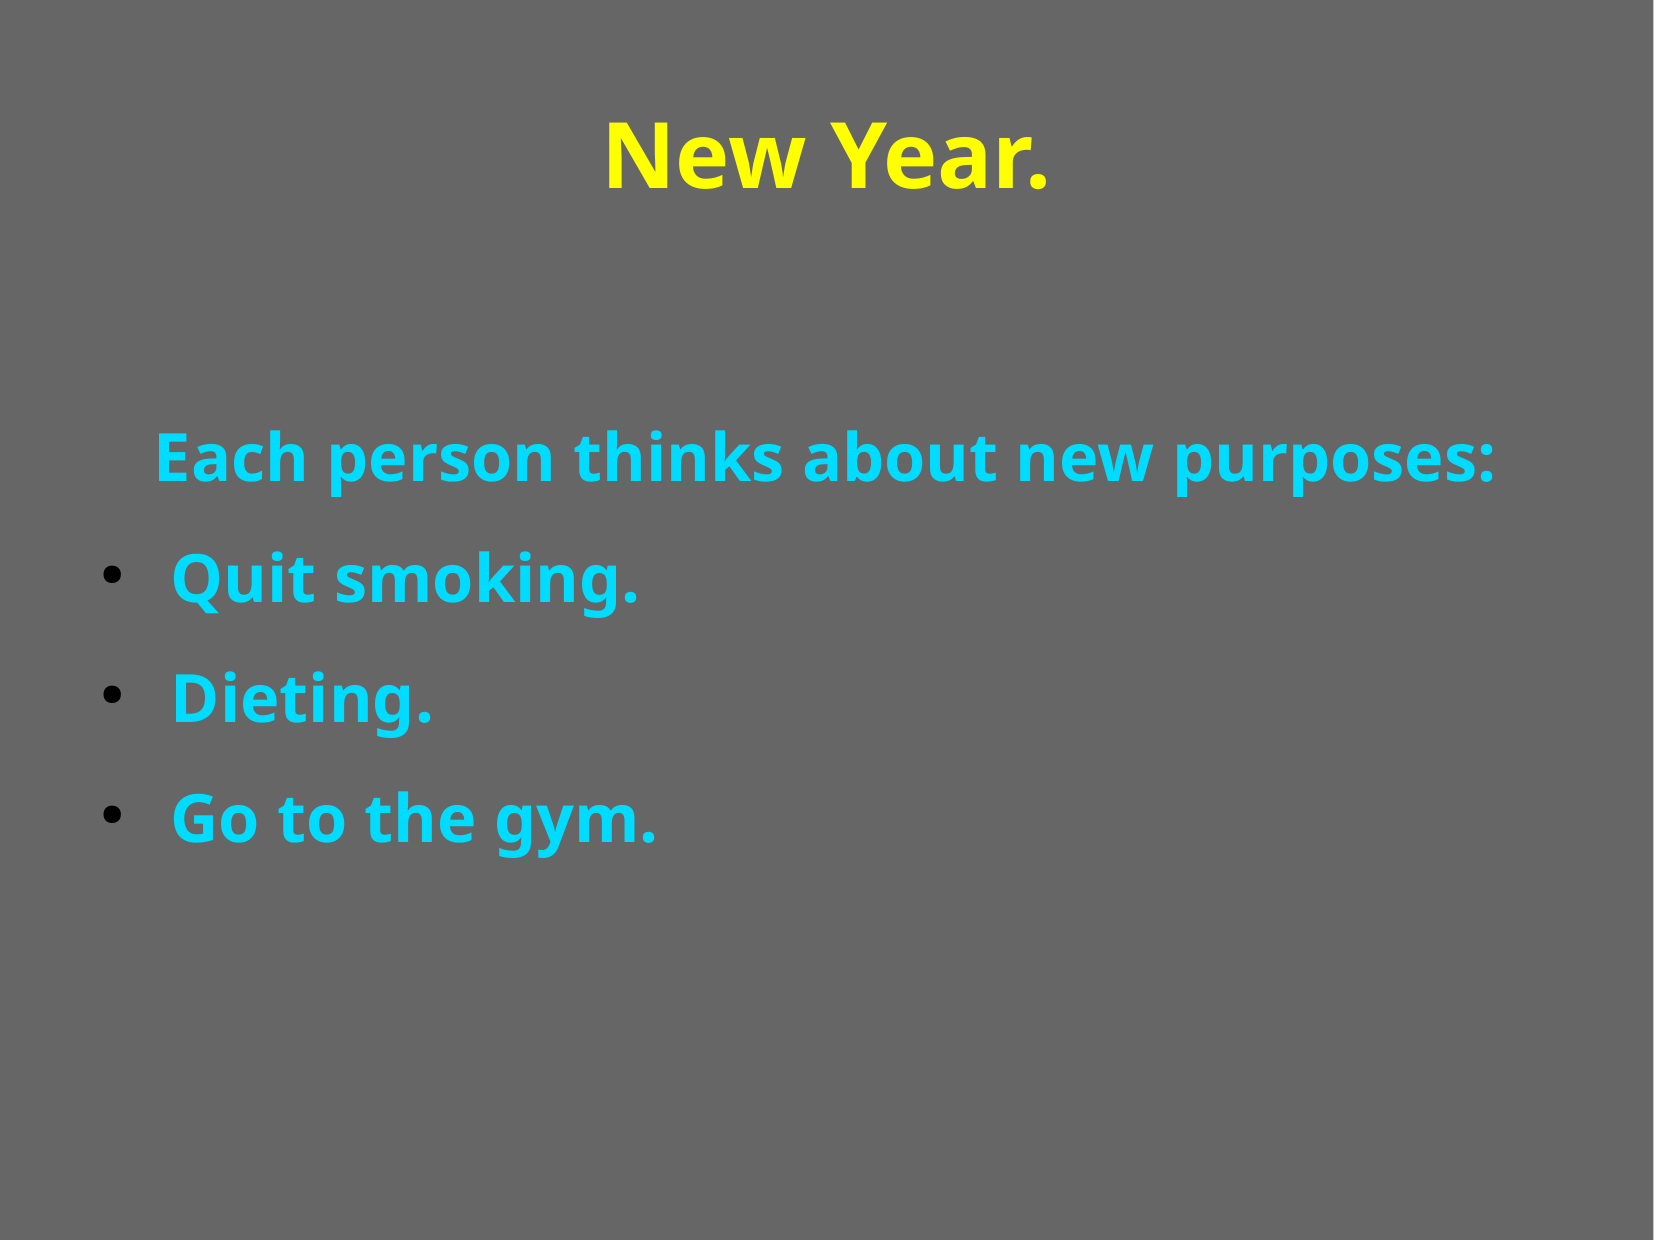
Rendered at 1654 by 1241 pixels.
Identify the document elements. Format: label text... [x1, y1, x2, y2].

list Each person thinks about new purposes: Quit smoking. Dieting. Go to the gym. [82, 290, 1538, 1010]
title New Year. [82, 49, 1571, 257]
